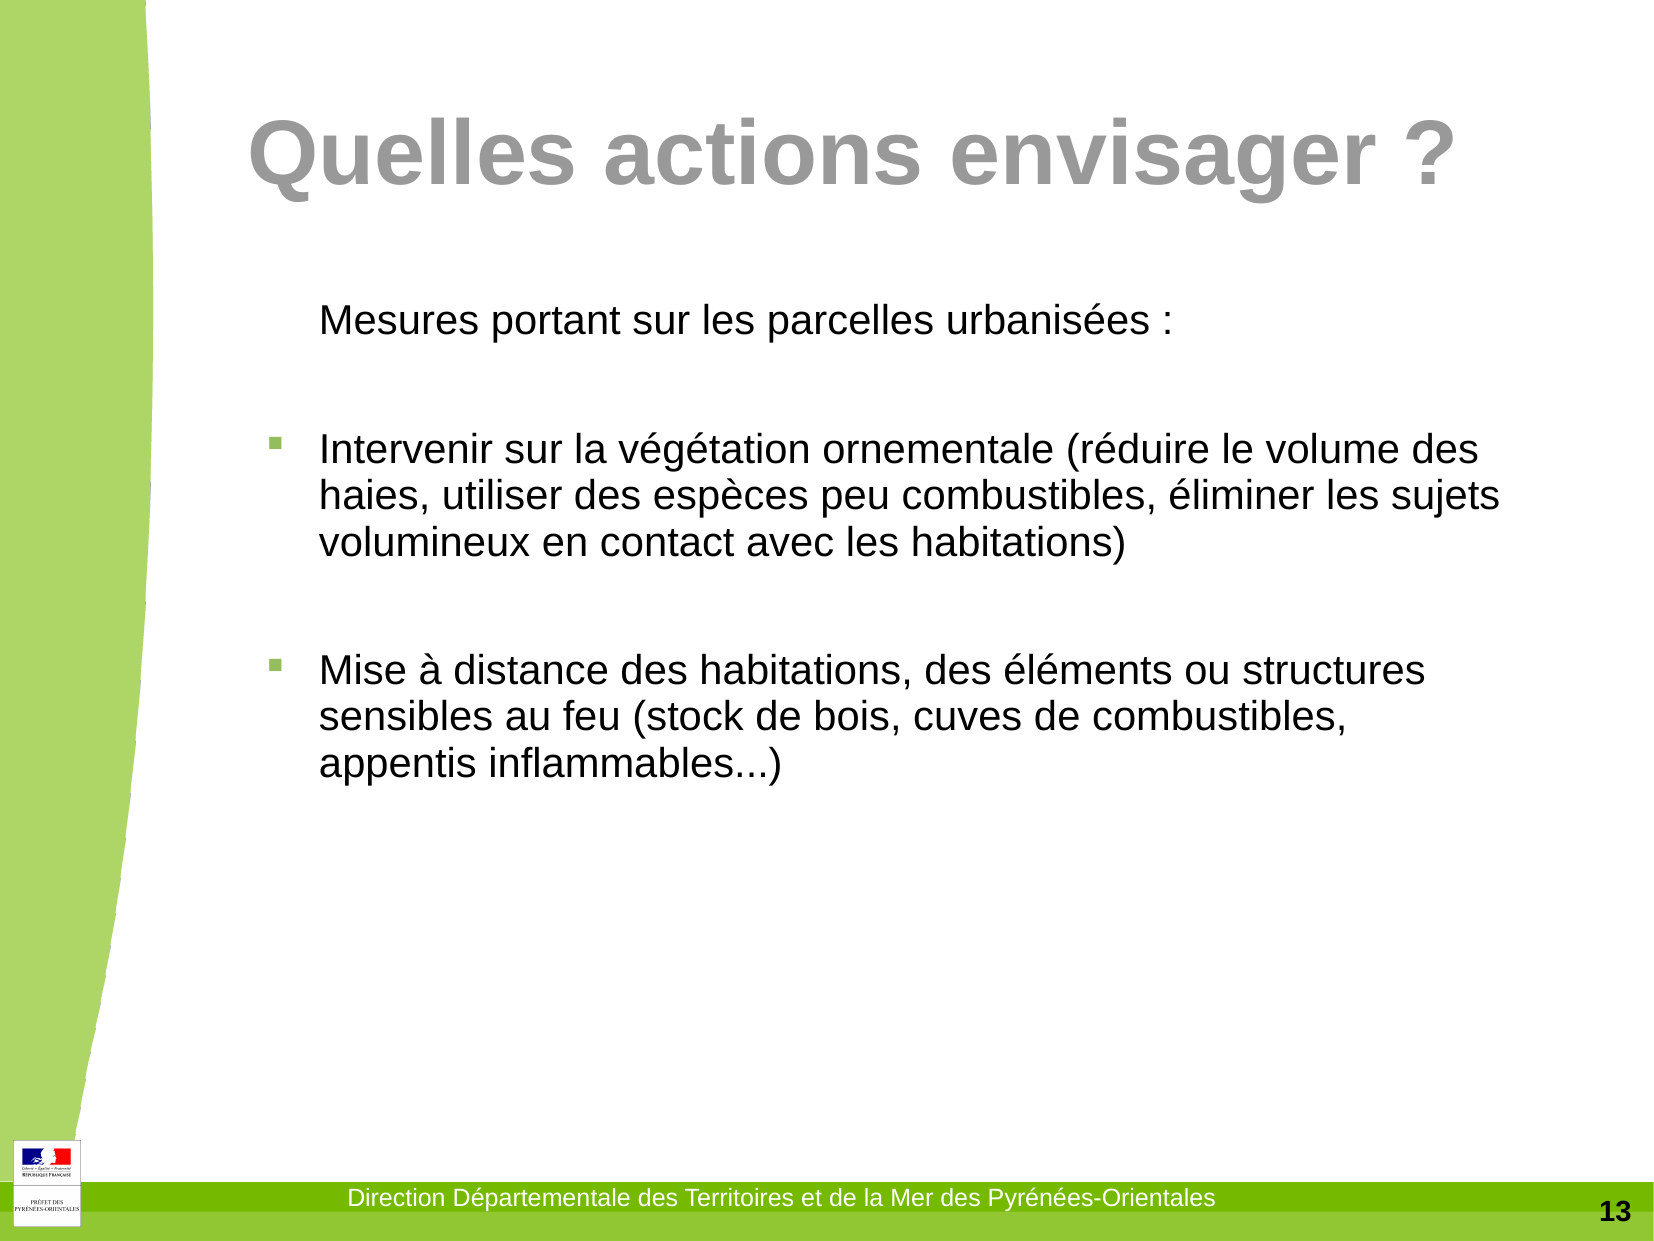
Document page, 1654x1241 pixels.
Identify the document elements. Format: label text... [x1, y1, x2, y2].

list Mesures portant sur les parcelles urbanisées : Intervenir sur la végétation ornementale (réduire le volume des haies, utiliser des espèces peu combustibles, éliminer les sujets volumineux en contact avec les habitations) Mise à distance des habitations, des éléments ou structures sensibles au feu (stock de bois, cuves de combustibles, appentis inflammables...) [177, 296, 1507, 787]
title Quelles actions envisager ? [136, 56, 1571, 250]
picture [0, 0, 1654, 1241]
